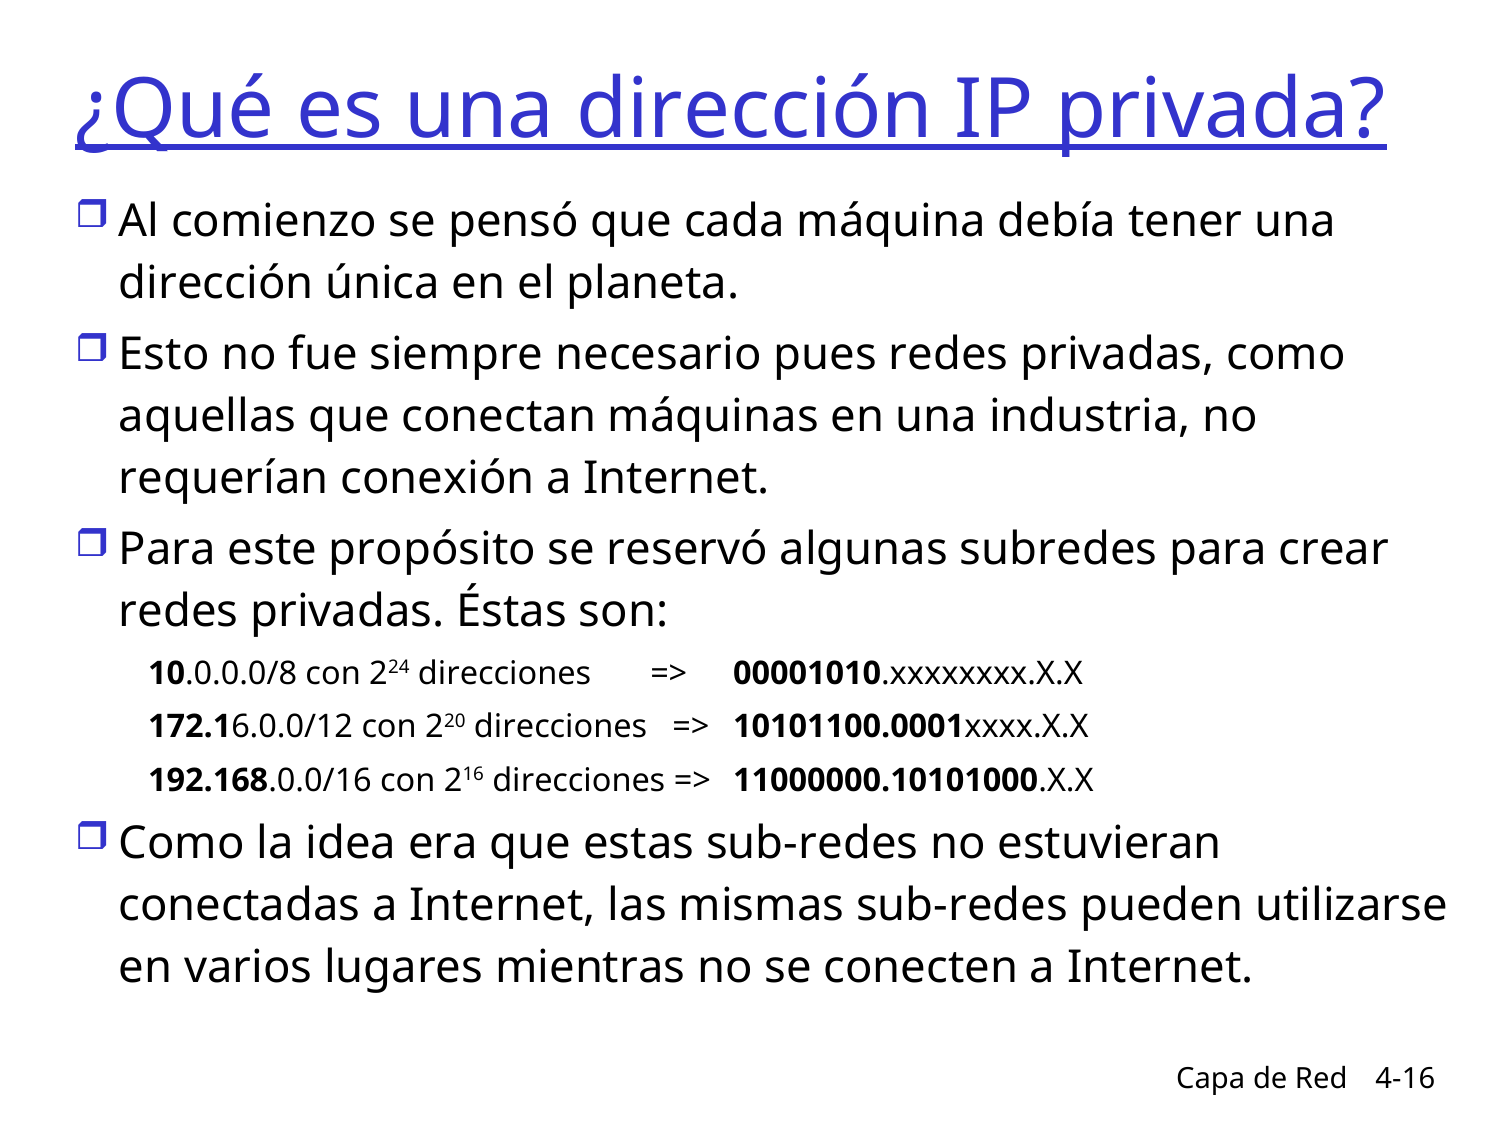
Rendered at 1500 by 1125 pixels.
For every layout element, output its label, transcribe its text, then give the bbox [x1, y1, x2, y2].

title ¿Qué es una dirección IP privada? [75, 30, 1463, 181]
list Al comienzo se pensó que cada máquina debía tener una dirección única en el planeta. Esto no fue siempre necesario pues redes privadas, como aquellas que conectan máquinas en una industria, no requerían conexión a Internet. Para este propósito se reservó algunas subredes para crear redes privadas. Éstas son: 10.0.0.0/8 con 224 direcciones => 00001010.xxxxxxxx.X.X 172.16.0.0/12 con 220 direcciones => 10101100.0001xxxx.X.X 192.168.0.0/16 con 216 direcciones => 11000000.10101000.X.X Como la idea era que estas sub-redes no estuvieran conectadas a Internet, las mismas sub-redes pueden utilizarse en varios lugares mientras no se conecten a Internet. [75, 187, 1463, 1015]
